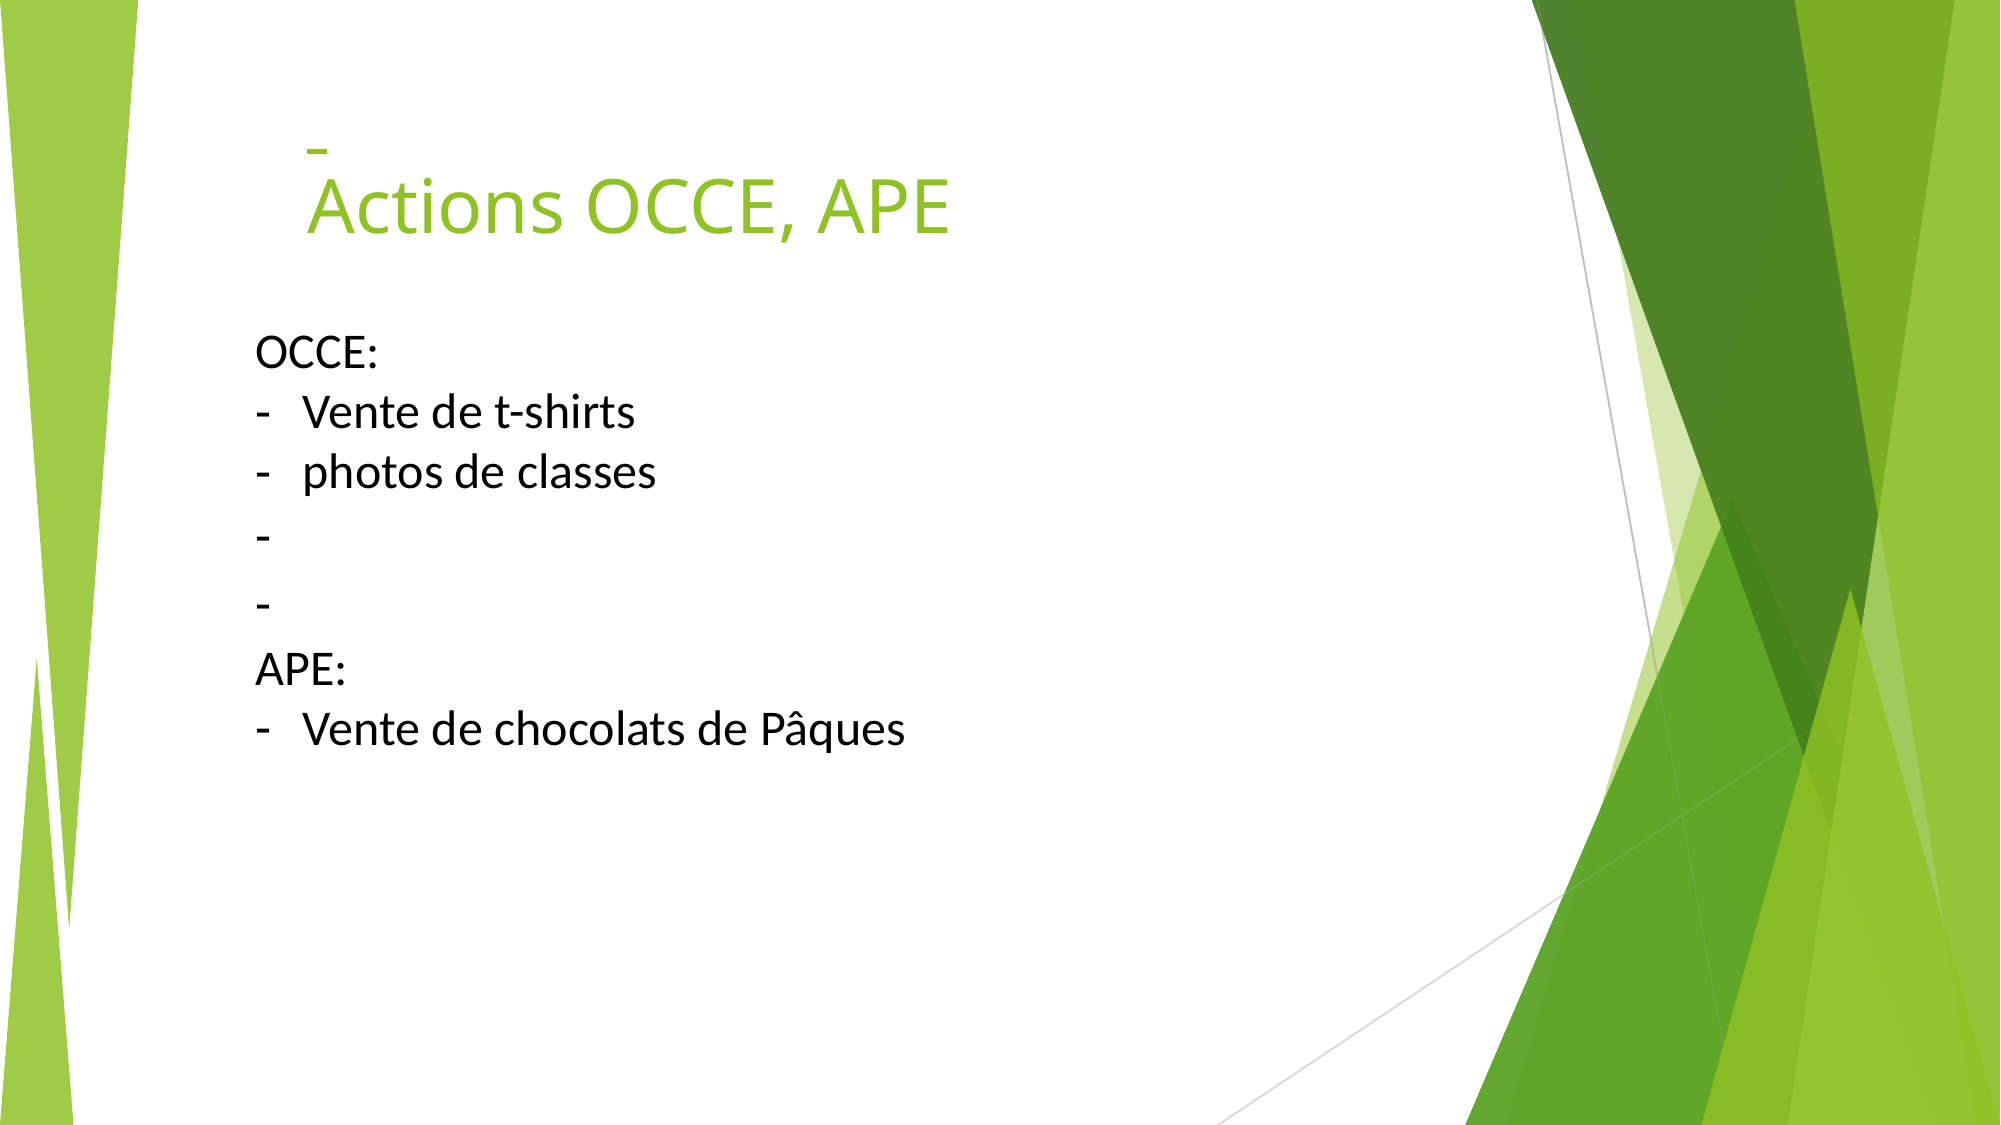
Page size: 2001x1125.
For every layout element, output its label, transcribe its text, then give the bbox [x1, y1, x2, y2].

title Actions OCCE, APE [292, 60, 1567, 311]
text_box OCCE: Vente de t-shirts photos de classes APE: Vente de chocolats de Pâques [240, 311, 1618, 812]
